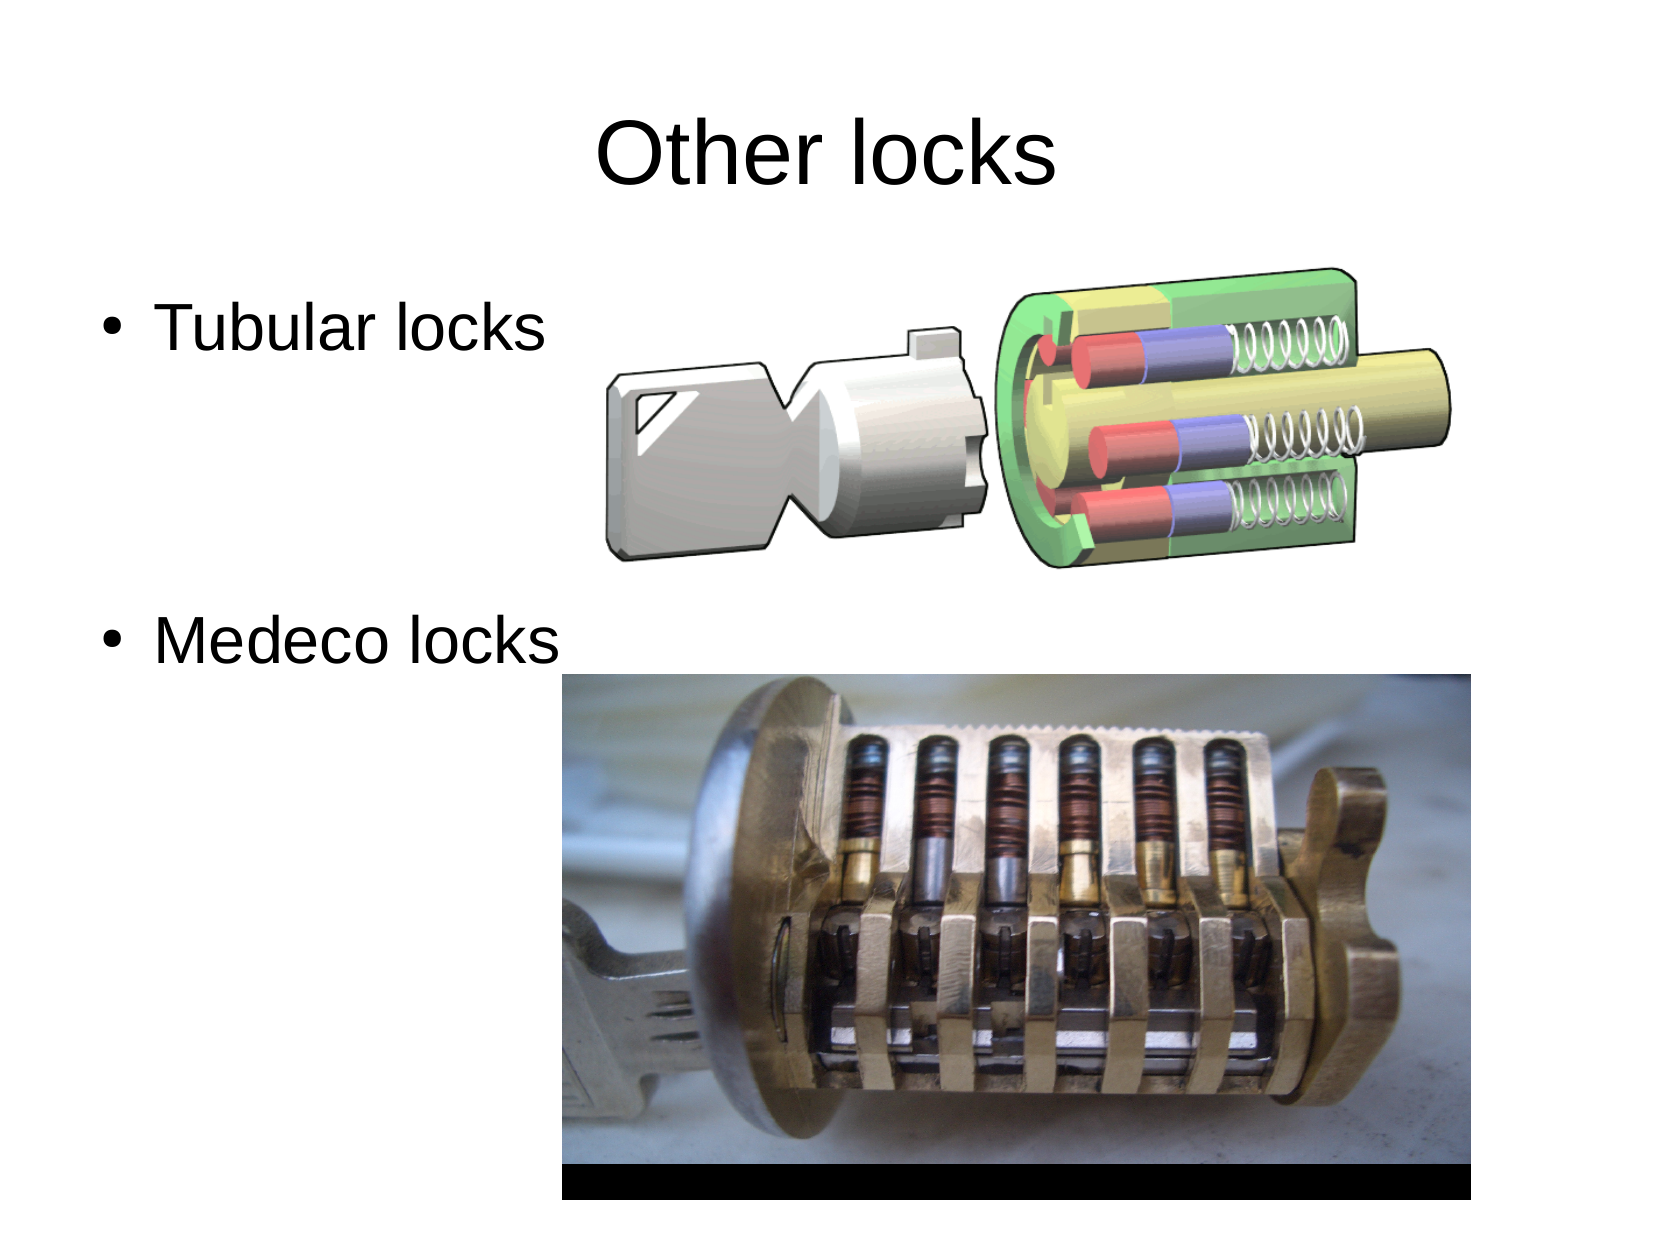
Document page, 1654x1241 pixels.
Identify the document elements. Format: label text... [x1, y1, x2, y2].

list Tubular locks Medeco locks [82, 290, 1571, 1109]
picture [569, 225, 1501, 601]
picture [562, 674, 1471, 1201]
title Other locks [82, 56, 1571, 250]
